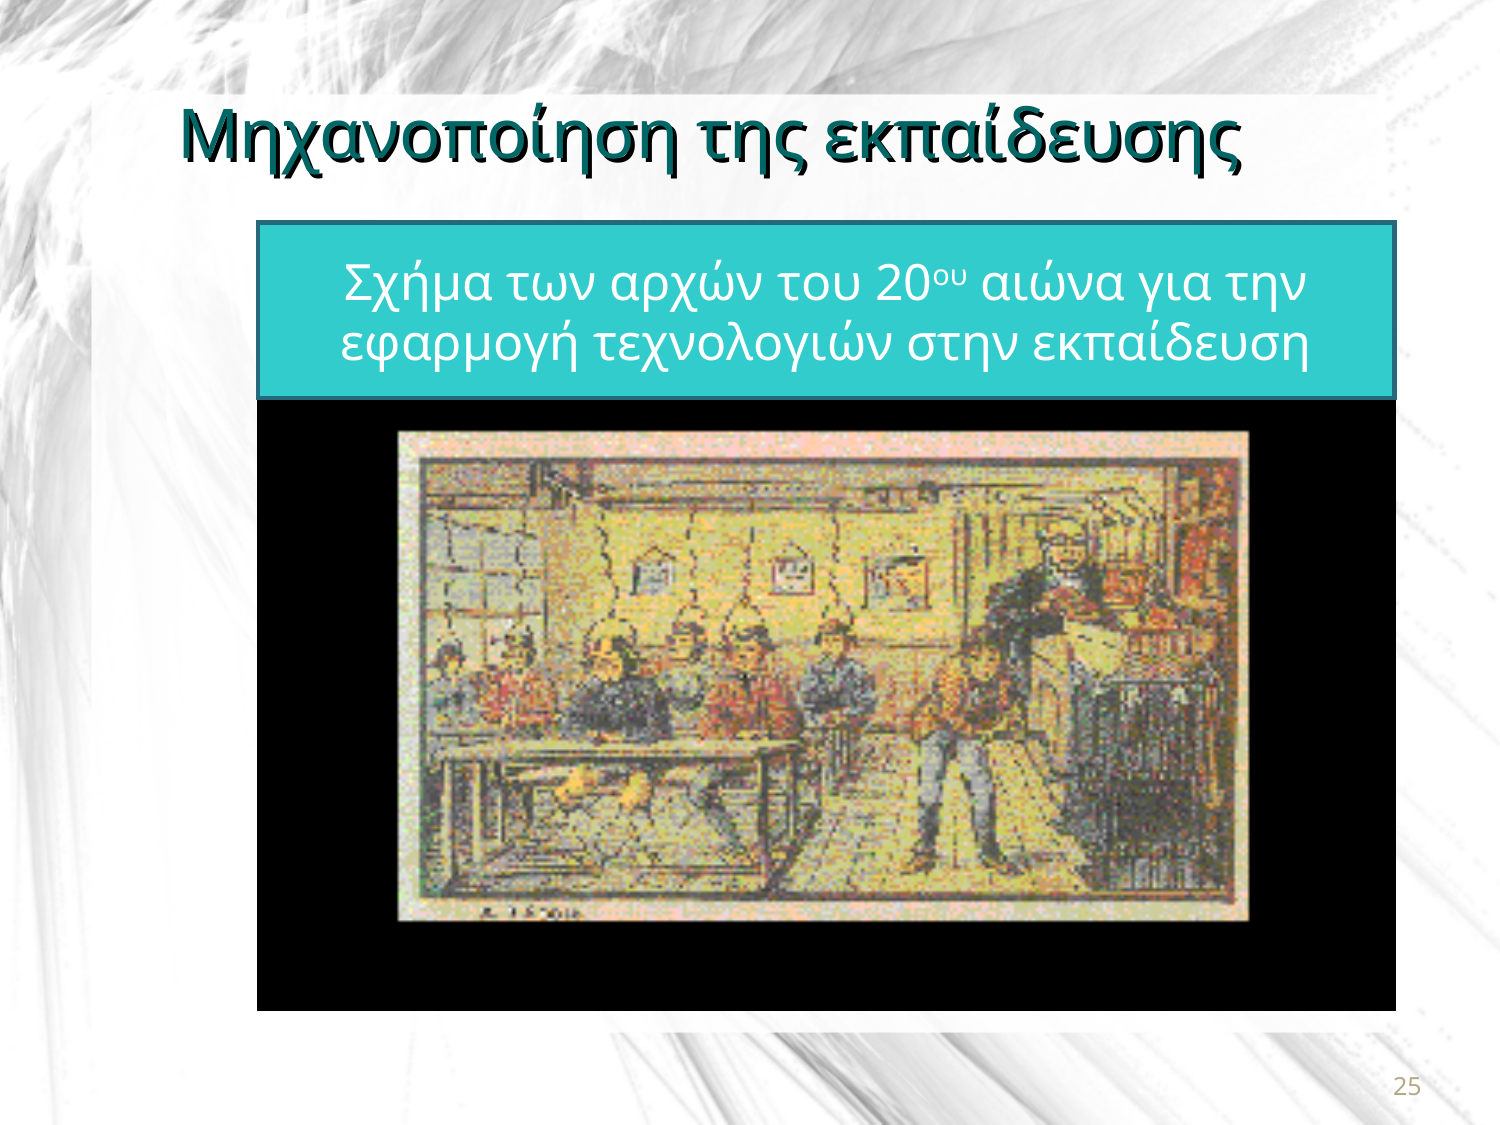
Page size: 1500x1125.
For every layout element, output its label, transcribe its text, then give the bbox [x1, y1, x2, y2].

text_box Μηχανοποίηση της εκπαίδευσης [162, 37, 1441, 225]
picture [0, 0, 1500, 1125]
text_box Σχήμα των αρχών του 20ου αιώνα για την εφαρμογή τεχνολογιών στην εκπαίδευση [257, 222, 1395, 399]
chart [257, 222, 1396, 1011]
text_box <αριθμός> [1369, 1034, 1445, 1113]
